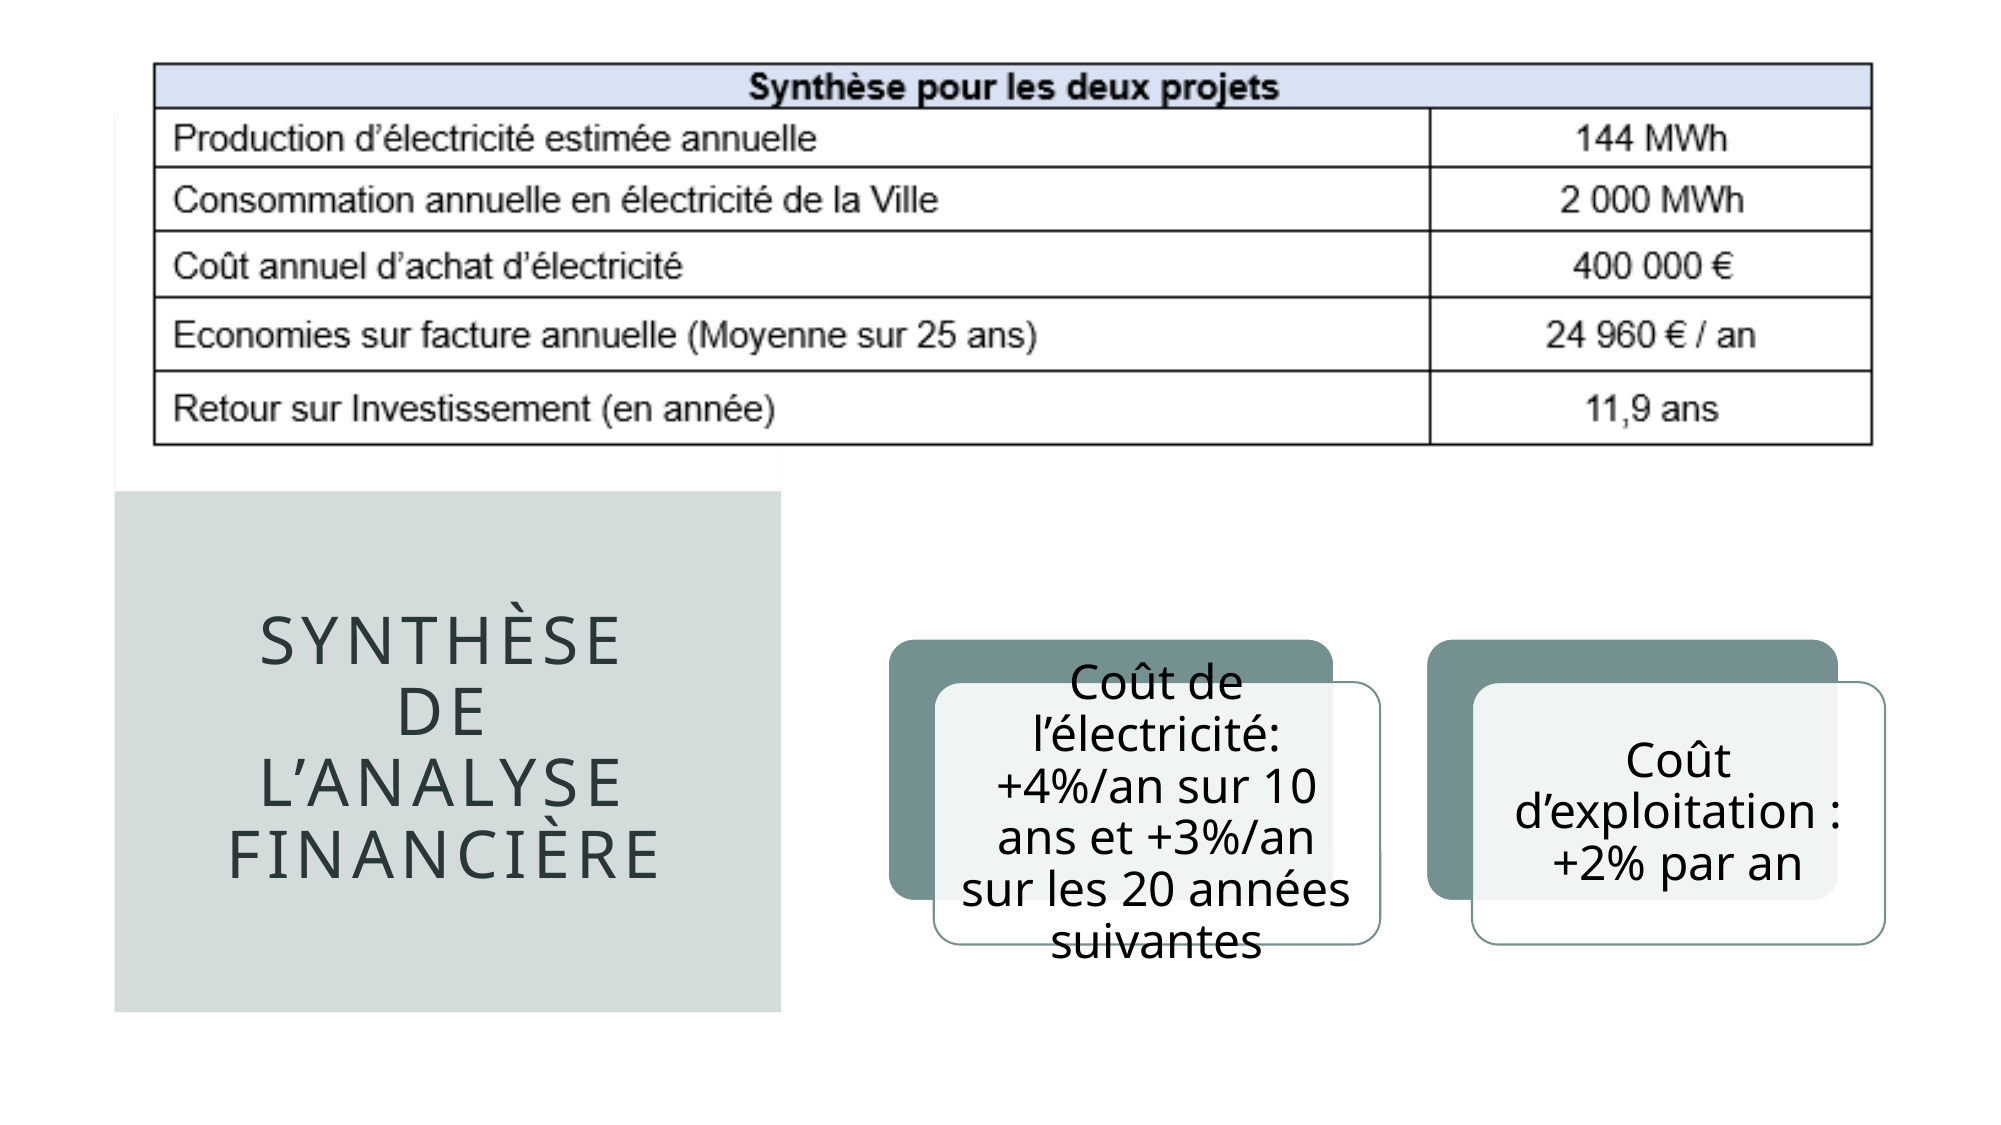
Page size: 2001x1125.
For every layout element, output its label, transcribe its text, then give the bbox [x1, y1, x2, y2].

text_box [114, 69, 782, 1013]
text_box [1195, 676, 1208, 682]
text_box [1107, 676, 1120, 682]
picture [149, 56, 1886, 449]
text_box Coût d’exploitation : +2% par an [1472, 682, 1886, 945]
text_box [887, 638, 1335, 901]
text_box [1426, 638, 1840, 901]
title Synthèse de l’analyse financière [193, 600, 694, 900]
text_box Coût de l’électricité: +4%/an sur 10 ans et +3%/an sur les 20 années suivantes [933, 682, 1381, 945]
text_box [1224, 676, 1237, 682]
